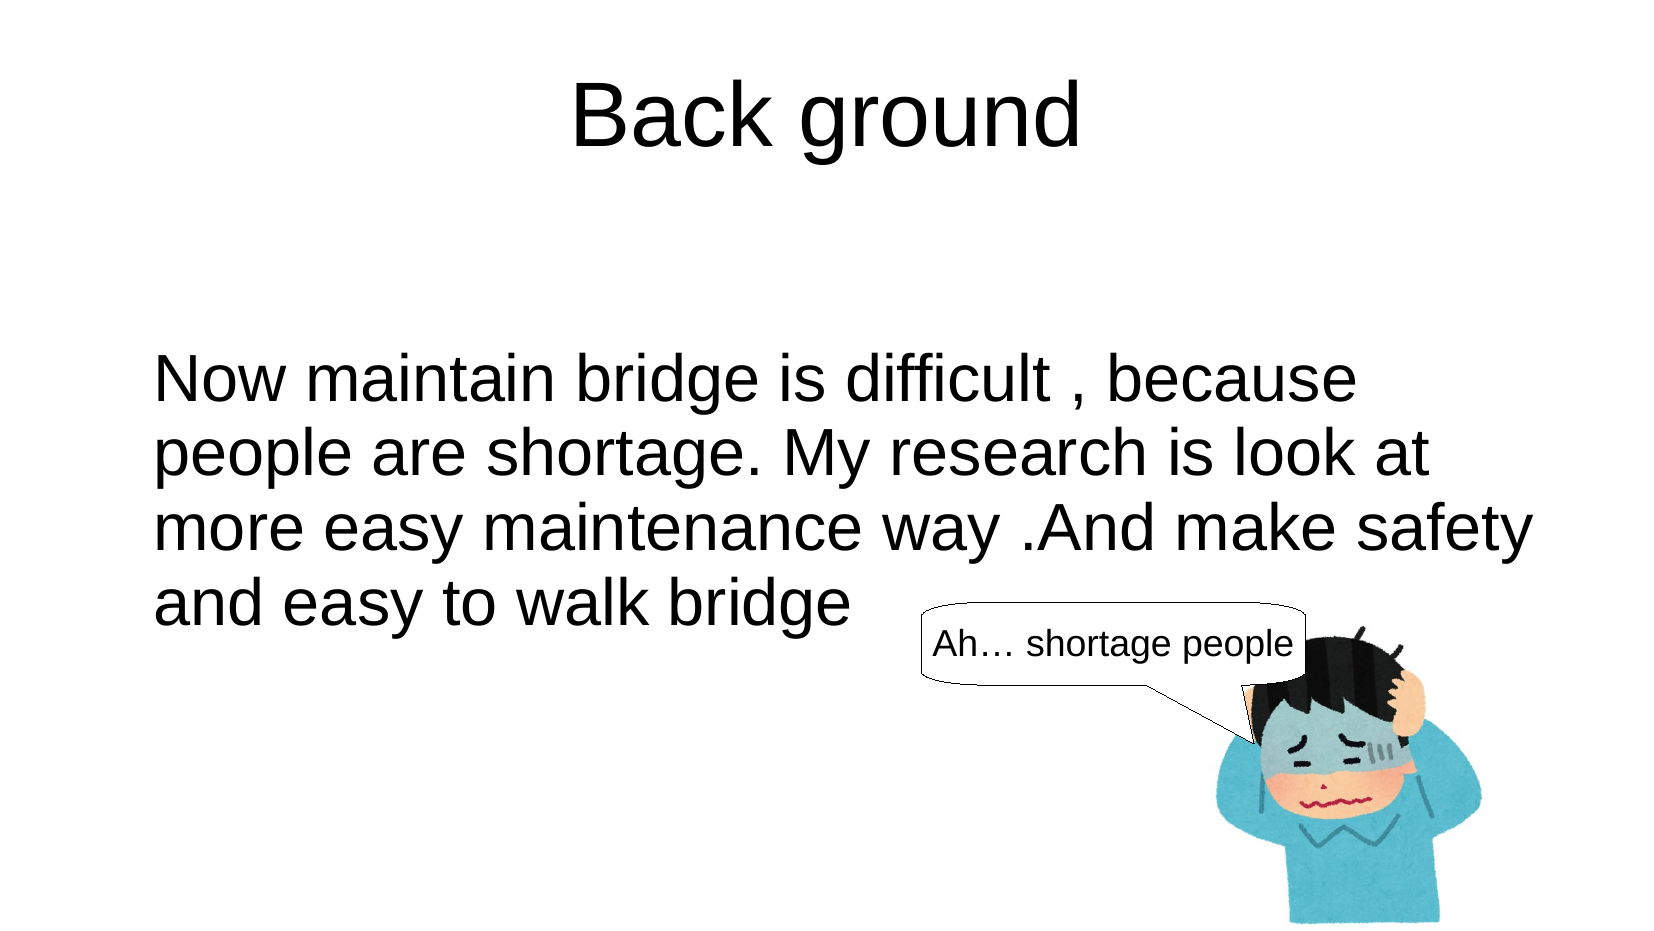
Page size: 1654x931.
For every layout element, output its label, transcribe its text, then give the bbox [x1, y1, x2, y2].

text_box Ah… shortage people [921, 602, 1306, 744]
title Back ground [82, 37, 1571, 193]
list Now maintain bridge is difficult , because people are shortage. My research is look at more easy maintenance way .And make safety and easy to walk bridge [82, 236, 1571, 776]
picture [1201, 619, 1512, 931]
